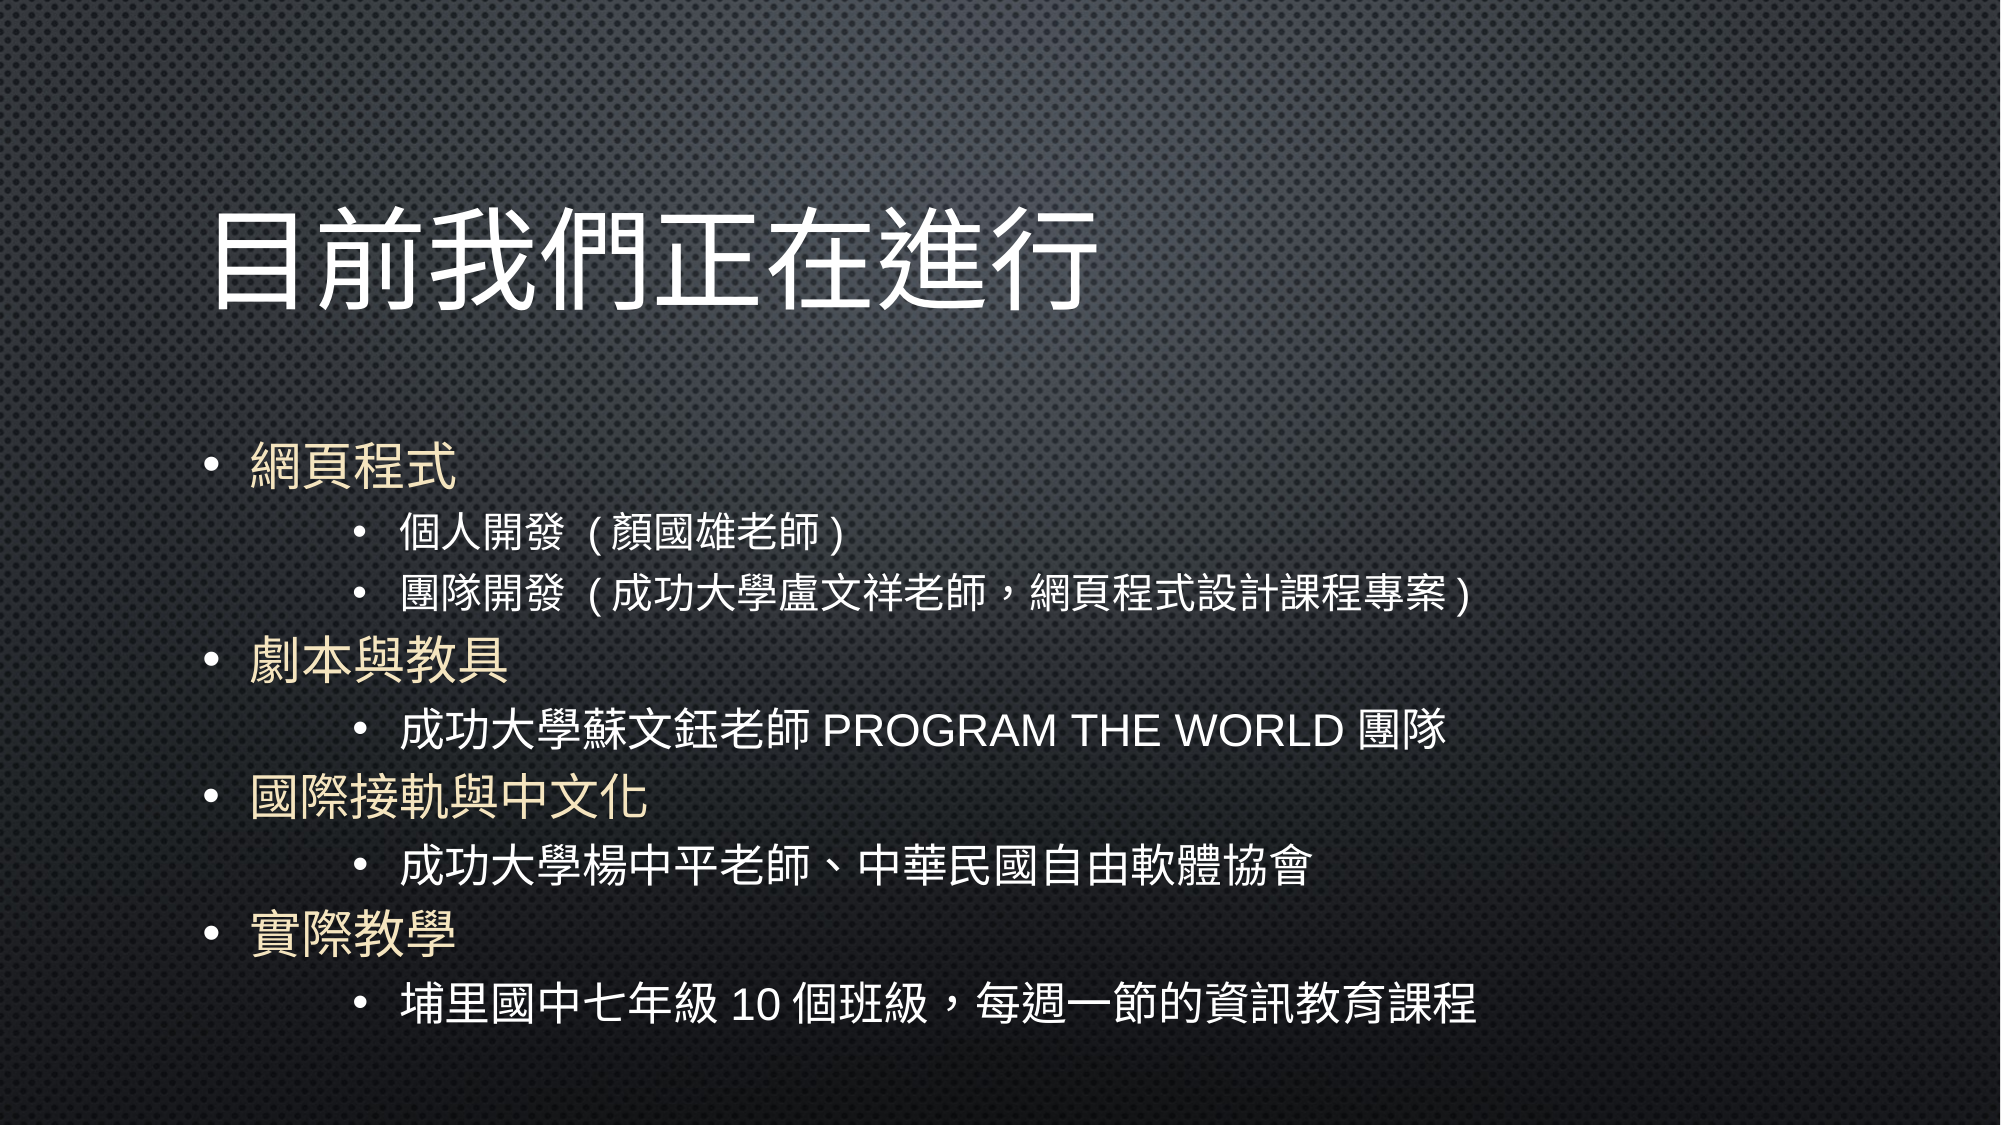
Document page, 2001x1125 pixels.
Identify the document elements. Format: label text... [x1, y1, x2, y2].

list 網頁程式 個人開發 (顏國雄老師) 團隊開發 (成功大學盧文祥老師，網頁程式設計課程專案) 劇本與教具 成功大學蘇文鈺老師PROGRAM THE WORLD團隊 國際接軌與中文化 成功大學楊中平老師、中華民國自由軟體協會 實際教學 埔里國中七年級10個班級，每週一節的資訊教育課程 [187, 437, 1813, 1085]
title 目前我們正在進行 [186, 99, 1812, 413]
